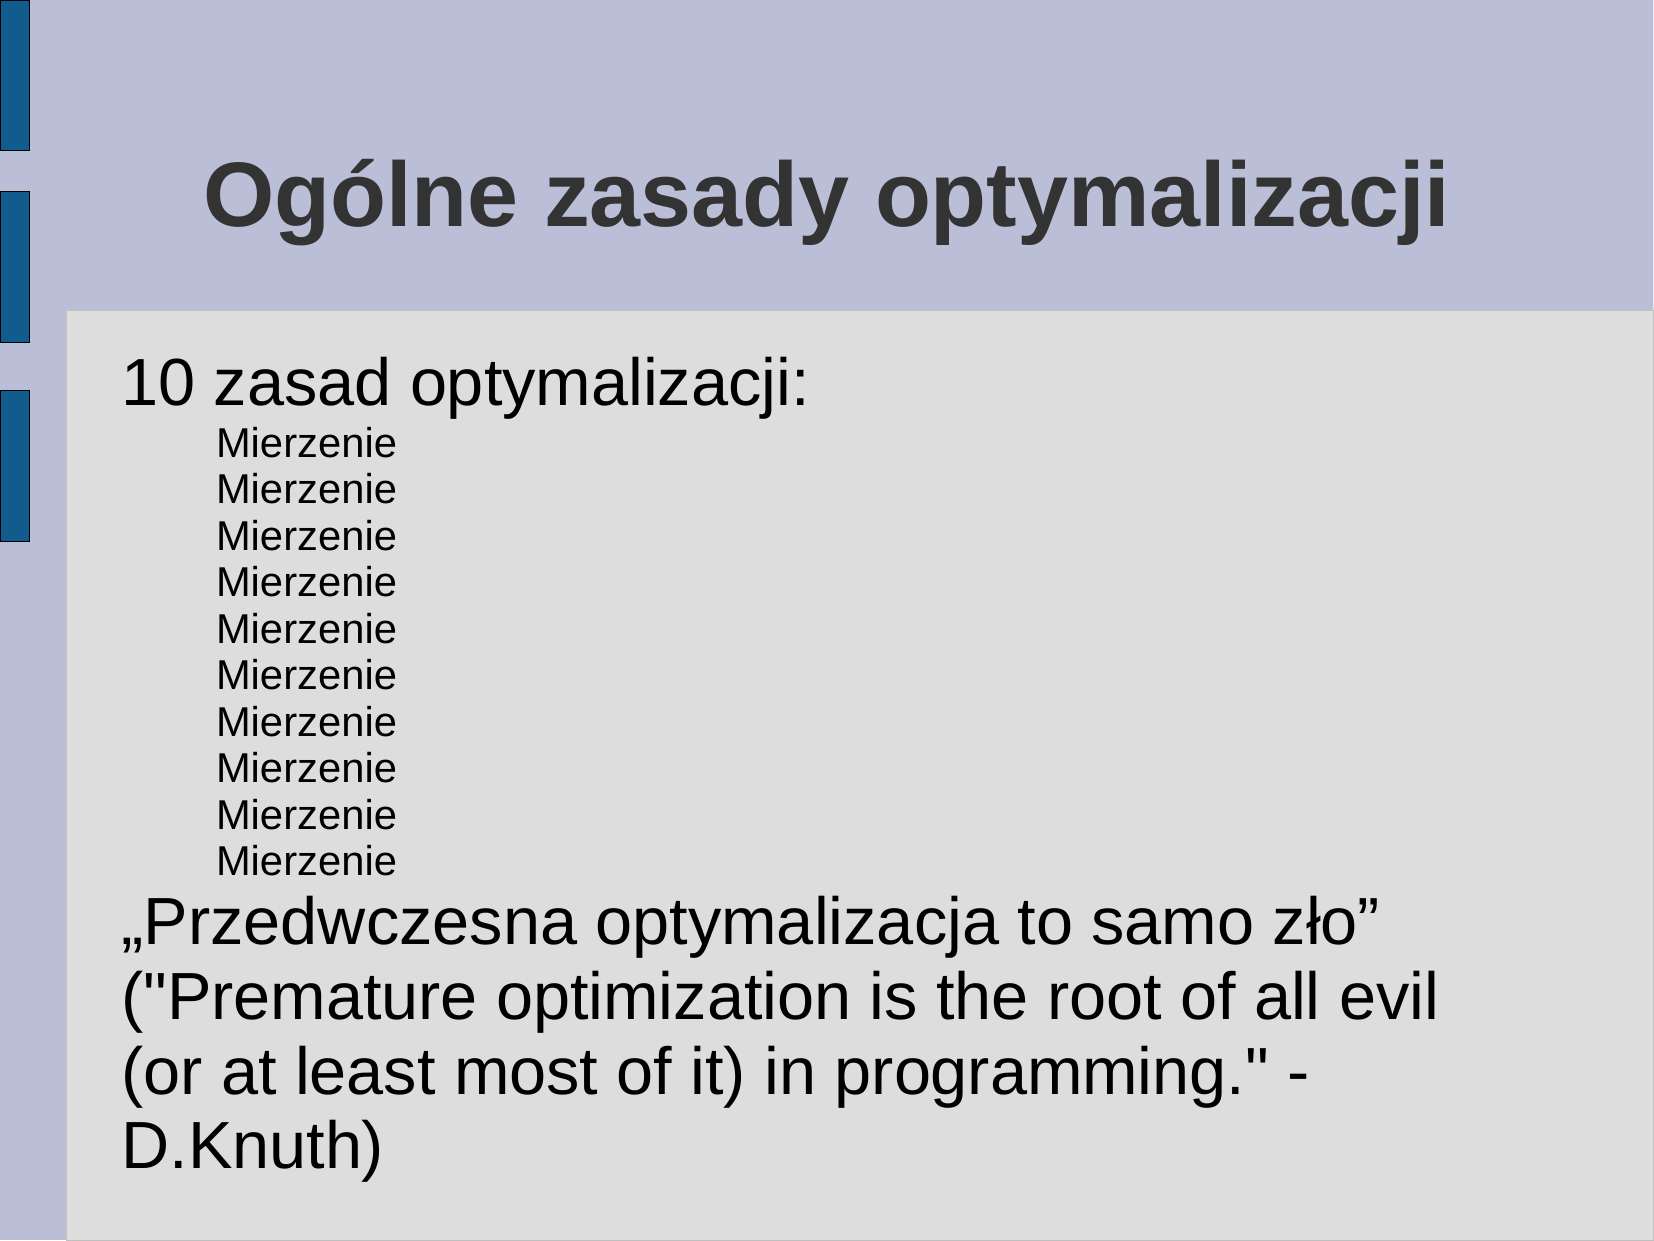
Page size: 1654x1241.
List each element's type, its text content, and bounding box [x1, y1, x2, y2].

title Ogólne zasady optymalizacji [121, 91, 1534, 299]
list 10 zasad optymalizacji: Mierzenie Mierzenie Mierzenie Mierzenie Mierzenie Mierzenie Mierzenie Mierzenie Mierzenie Mierzenie „Przedwczesna optymalizacja to samo zło” ("Premature optimization is the root of all evil (or at least most of it) in programming." - D.Knuth) [121, 344, 1534, 1211]
